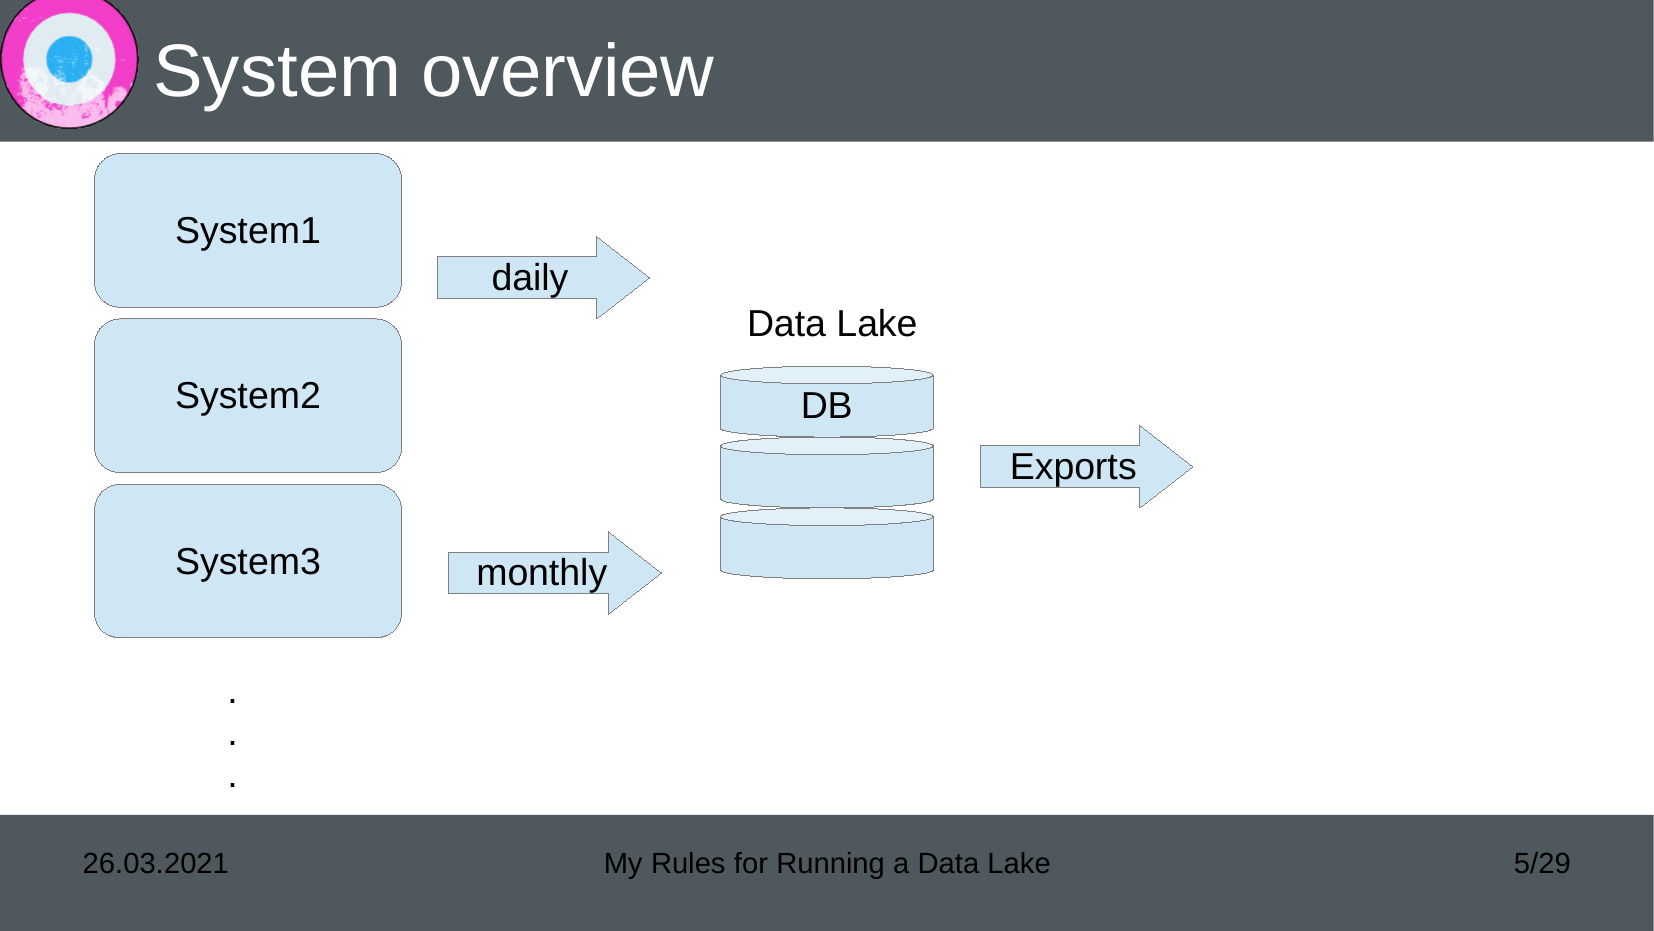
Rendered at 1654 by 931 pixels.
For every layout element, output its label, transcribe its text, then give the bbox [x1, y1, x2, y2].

text_box [720, 447, 934, 508]
text_box System3 [94, 484, 402, 638]
text_box Data Lake [732, 295, 933, 353]
text_box daily [437, 236, 650, 319]
text_box DB [720, 376, 934, 438]
text_box . . . [212, 662, 253, 804]
text_box System1 [94, 153, 402, 308]
text_box monthly [448, 531, 662, 615]
picture [0, 0, 228, 148]
text_box System2 [94, 318, 402, 473]
text_box [720, 517, 934, 579]
text_box Exports [980, 425, 1193, 508]
title System overview [153, 5, 1654, 136]
